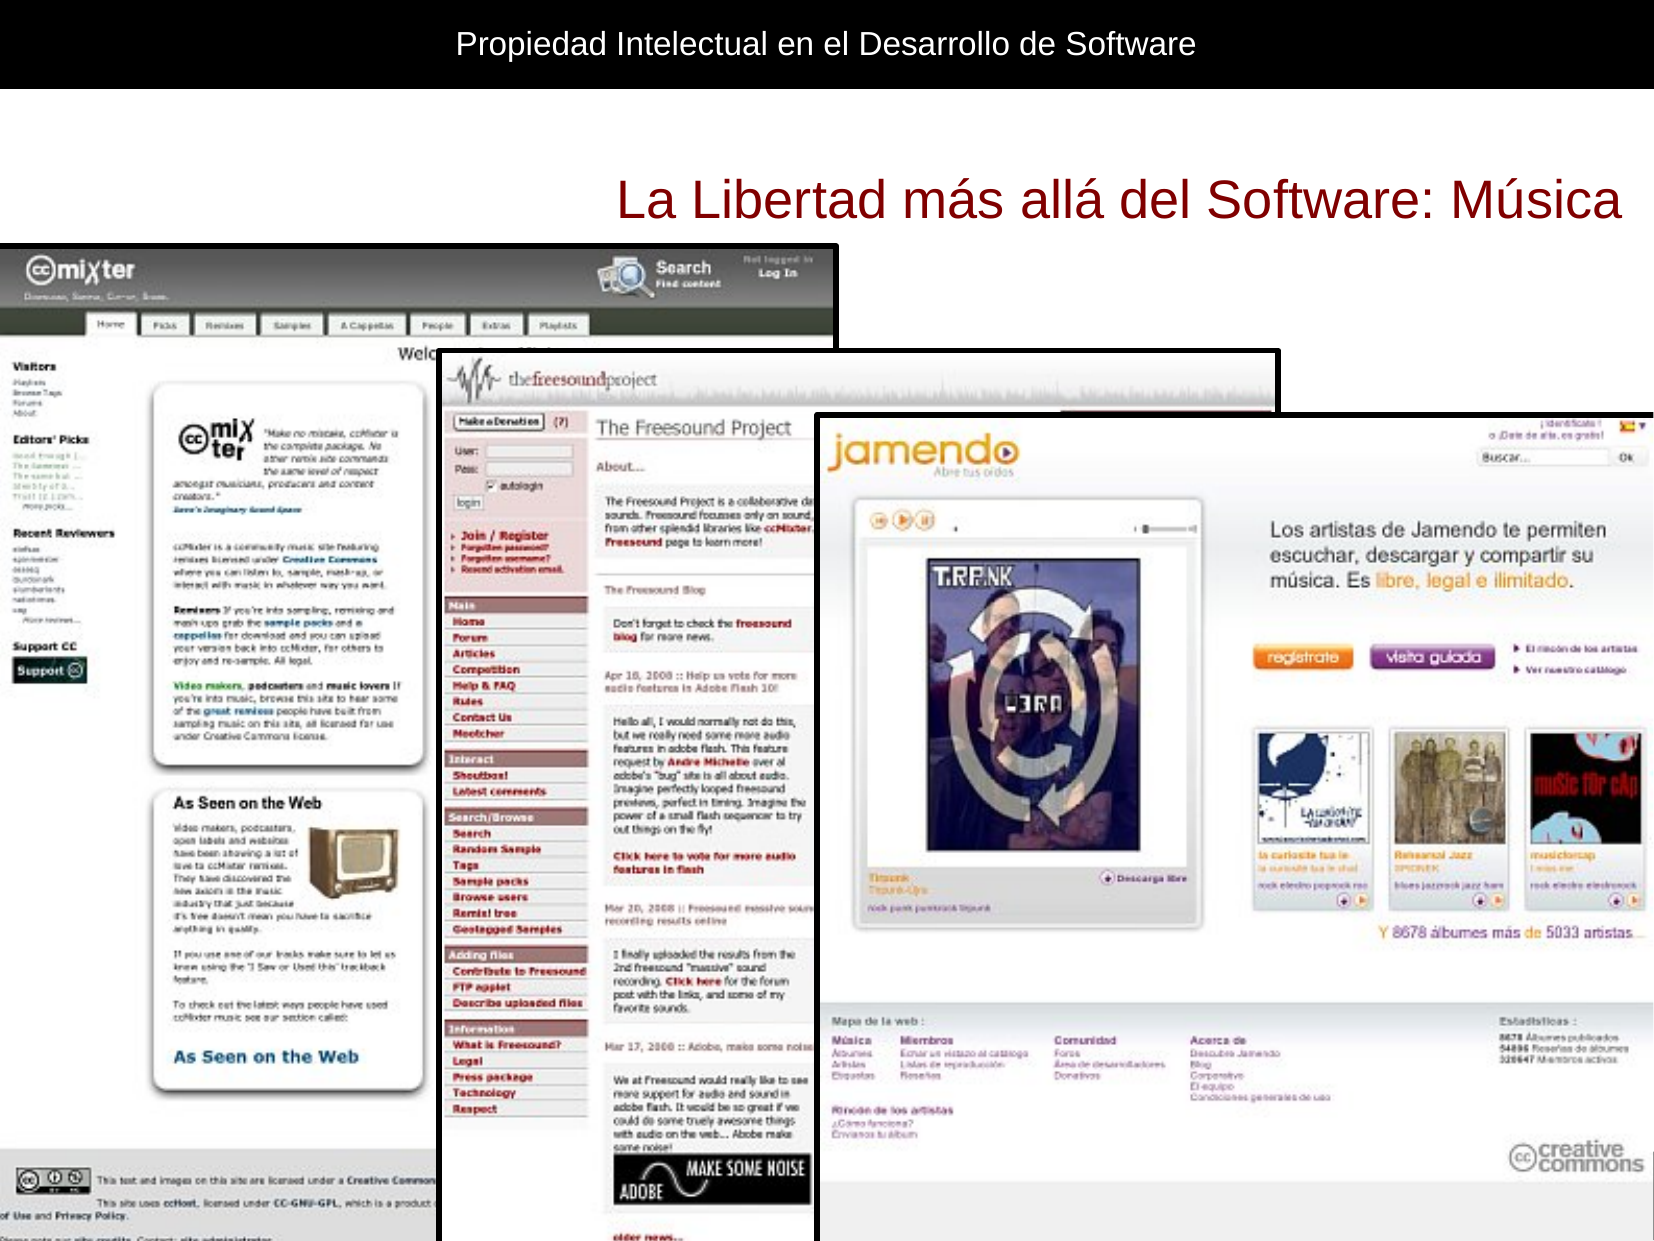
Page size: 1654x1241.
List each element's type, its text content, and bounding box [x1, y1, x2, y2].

picture [0, 249, 834, 1241]
picture [441, 353, 1276, 1241]
title La Libertad más allá del Software: Música [147, 147, 1625, 252]
picture [820, 417, 1654, 1241]
